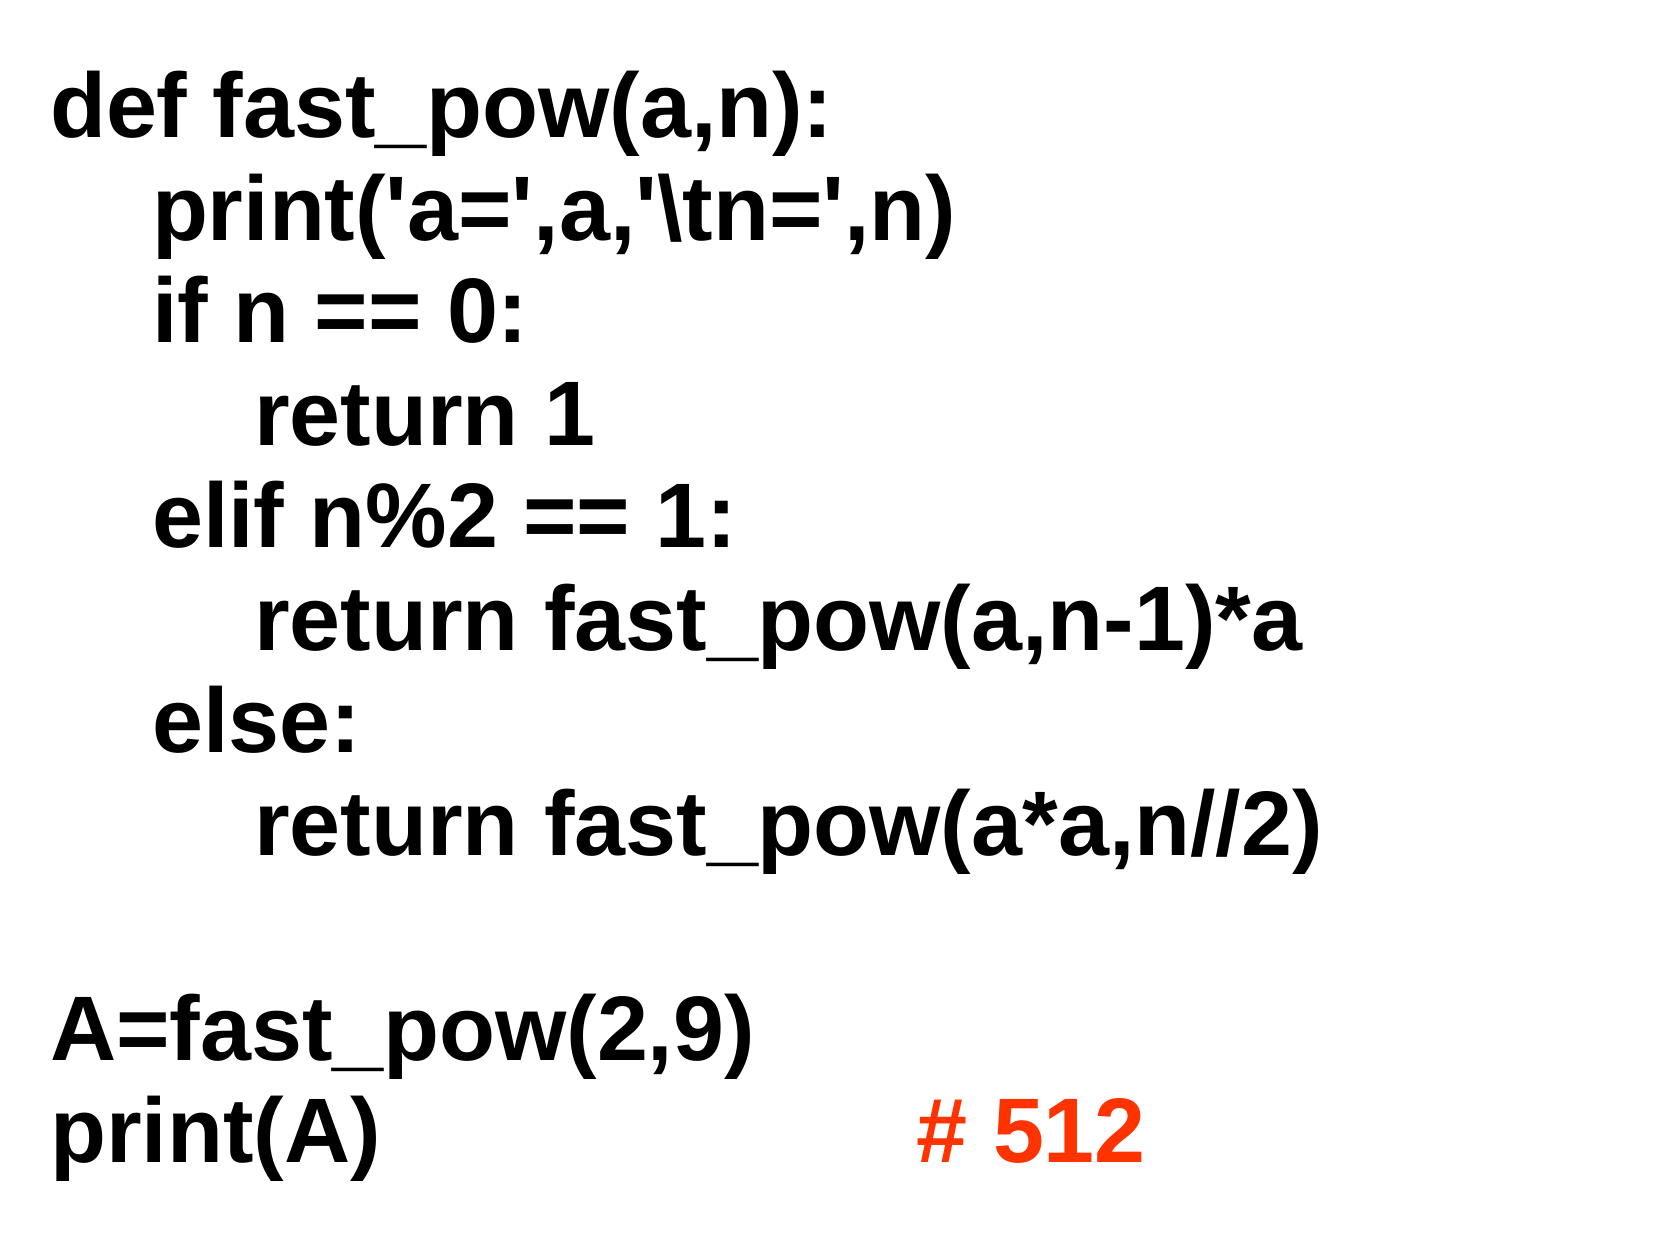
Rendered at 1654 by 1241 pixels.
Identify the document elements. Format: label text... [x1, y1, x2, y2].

text_box def fast_pow(a,n): print('a=',a,'\tn=',n) if n == 0: return 1 elif n%2 == 1: return fast_pow(a,n-1)*a else: return fast_pow(a*a,n//2) A=fast_pow(2,9) print(A) # 512 [35, 47, 1595, 1190]
